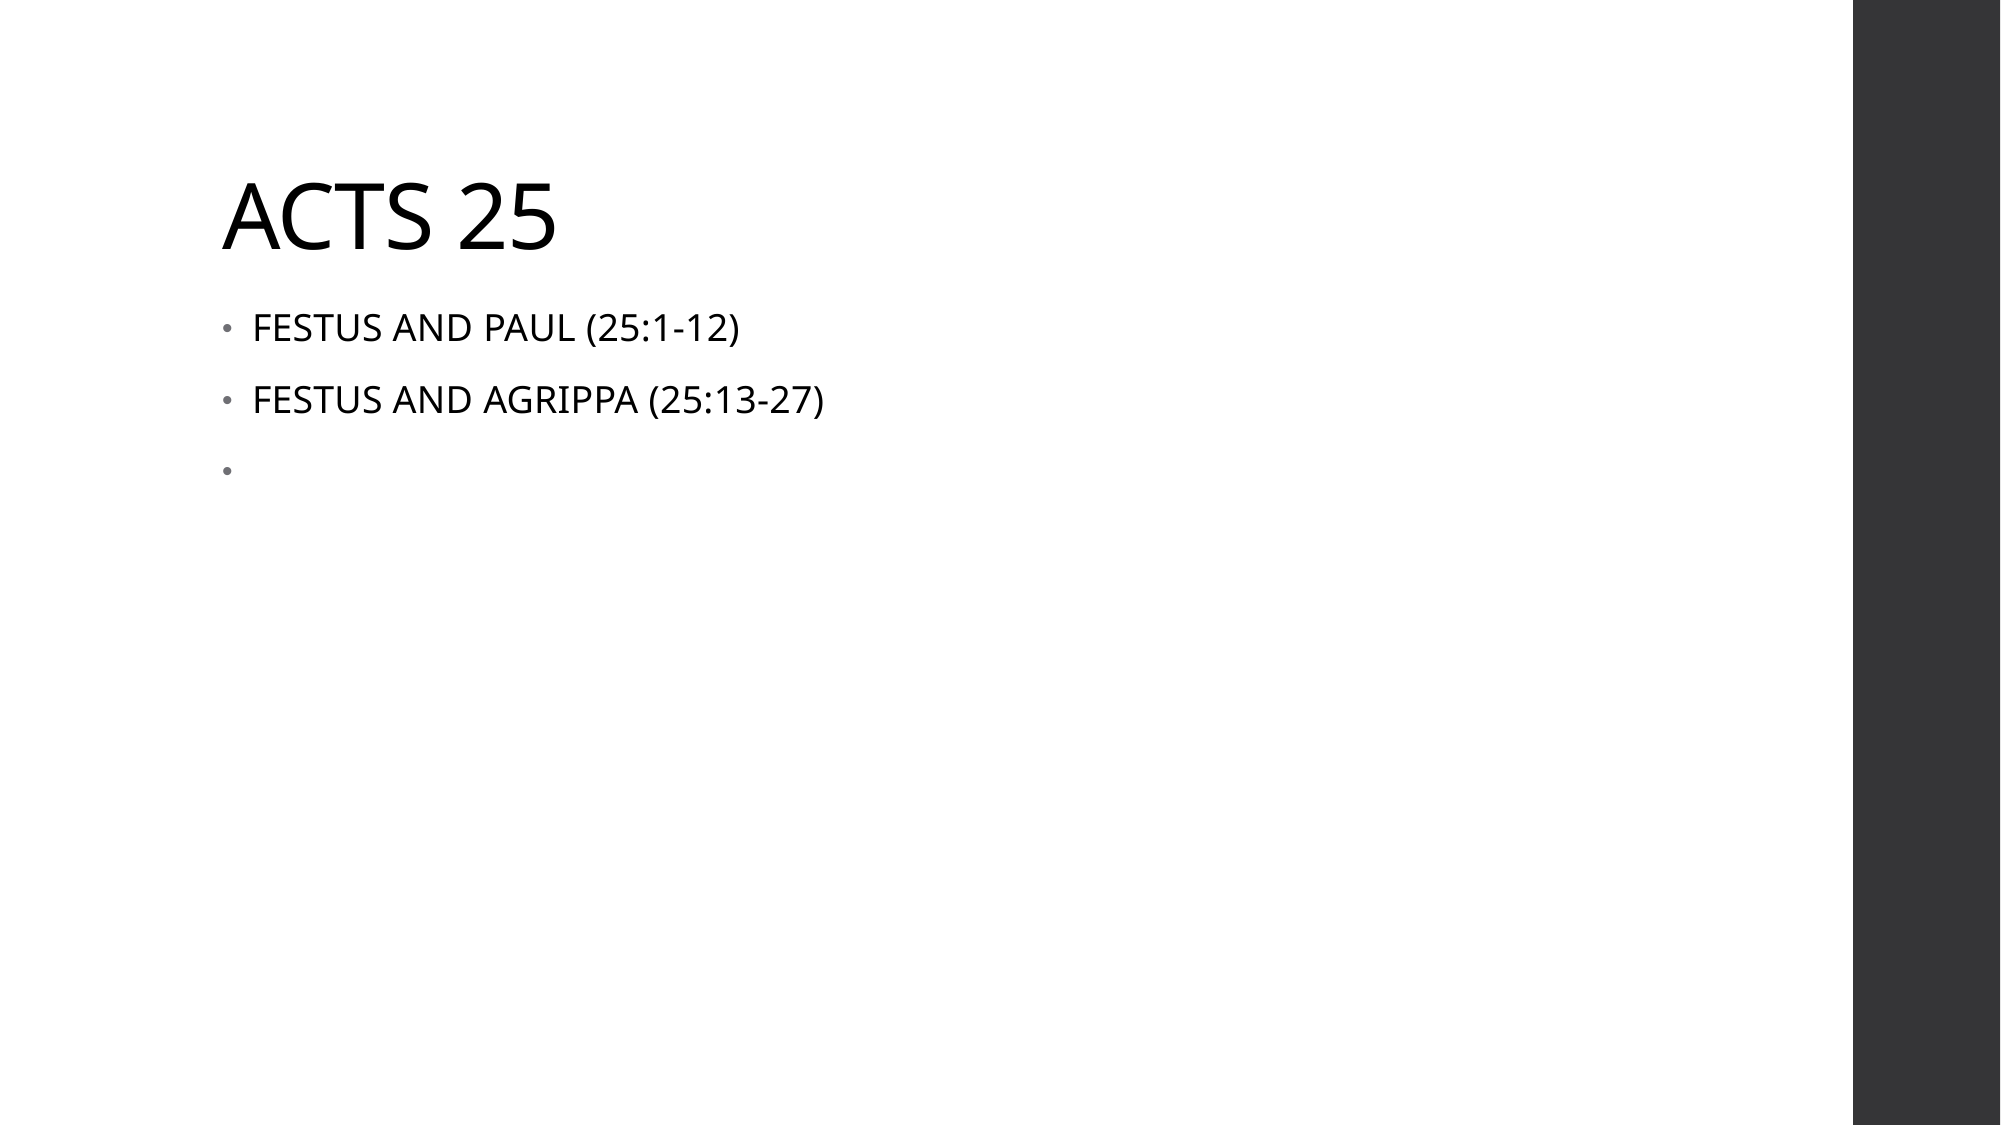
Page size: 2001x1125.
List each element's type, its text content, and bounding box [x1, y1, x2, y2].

list FESTUS AND PAUL (25:1-12) FESTUS AND AGRIPPA (25:13-27) [206, 299, 1617, 1014]
title ACTS 25 [206, 60, 1797, 278]
